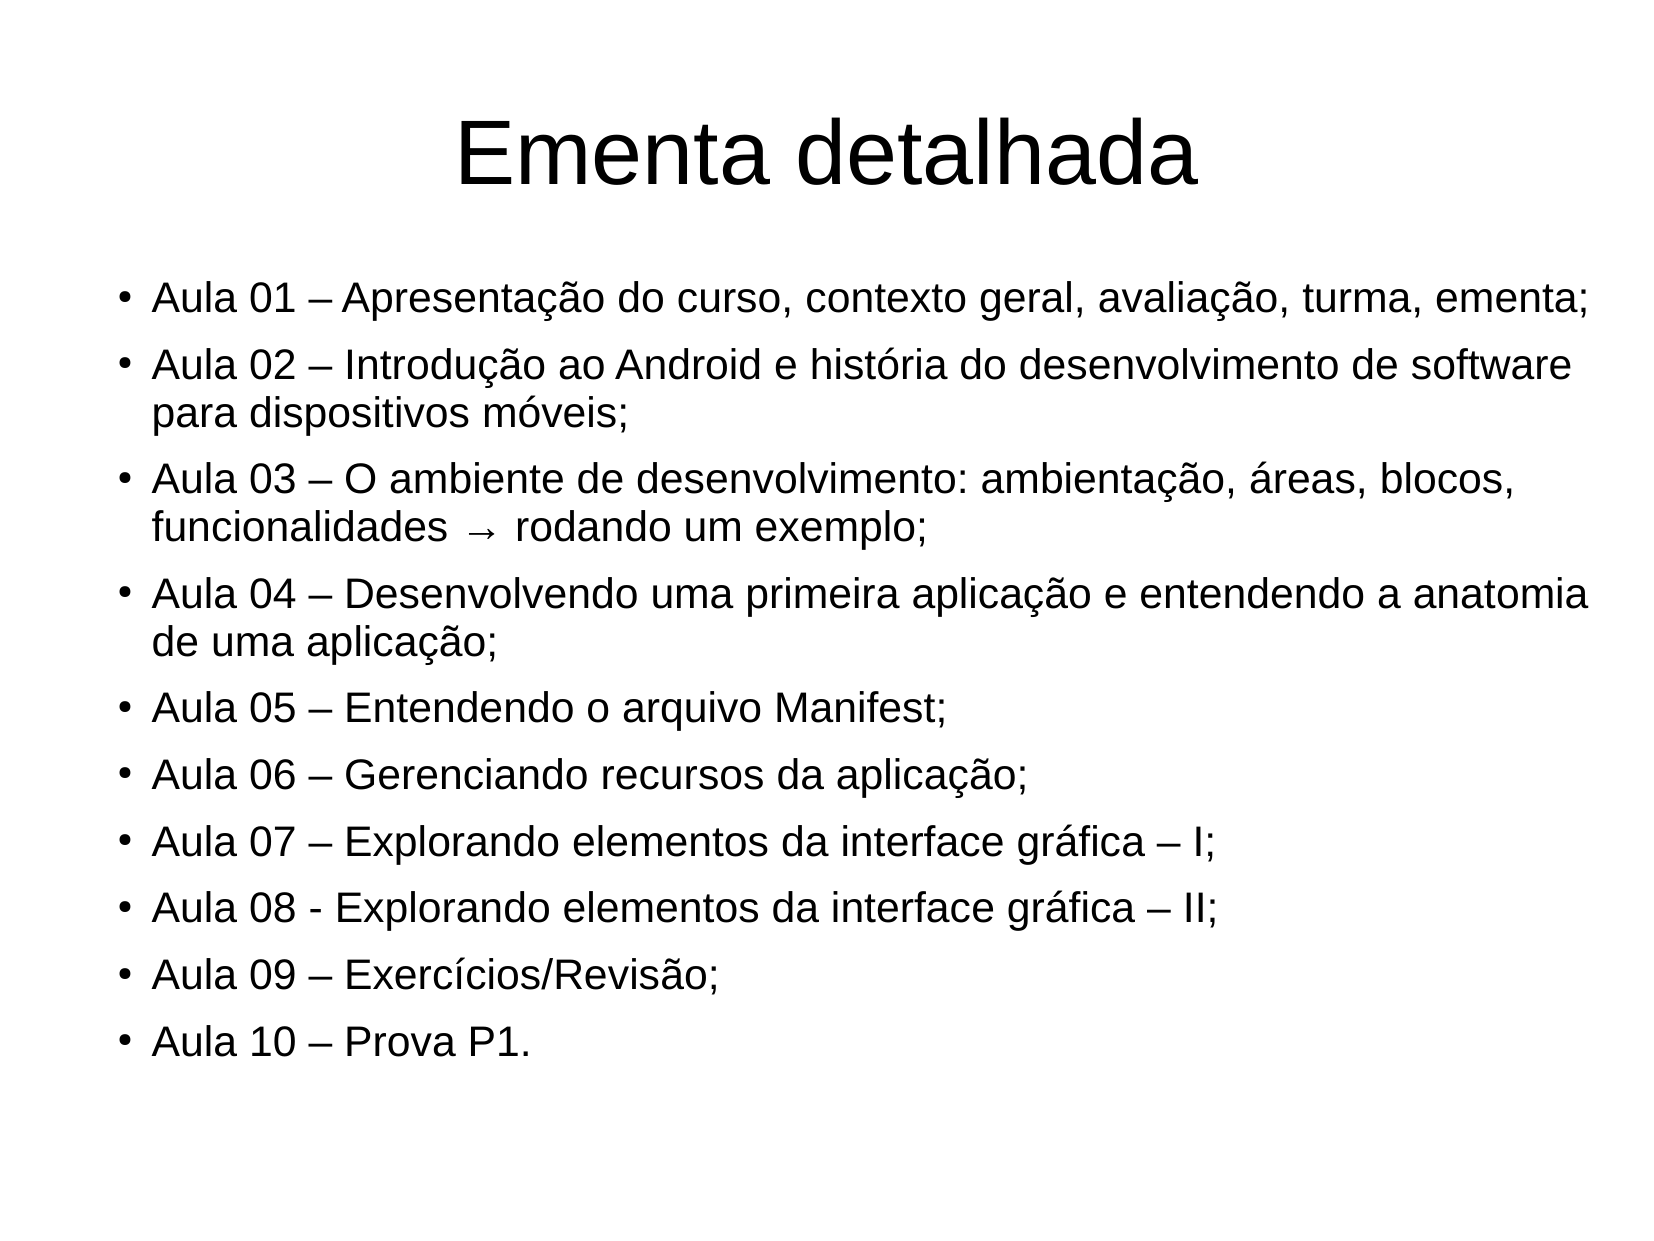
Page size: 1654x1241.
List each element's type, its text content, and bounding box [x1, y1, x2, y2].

title Ementa detalhada [82, 56, 1571, 250]
list Aula 01 – Apresentação do curso, contexto geral, avaliação, turma, ementa; Aula 02 – Introdução ao Android e história do desenvolvimento de software para dispositivos móveis; Aula 03 – O ambiente de desenvolvimento: ambientação, áreas, blocos, funcionalidades → rodando um exemplo; Aula 04 – Desenvolvendo uma primeira aplicação e entendendo a anatomia de uma aplicação; Aula 05 – Entendendo o arquivo Manifest; Aula 06 – Gerenciando recursos da aplicação; Aula 07 – Explorando elementos da interface gráfica – I; Aula 08 - Explorando elementos da interface gráfica – II; Aula 09 – Exercícios/Revisão; Aula 10 – Prova P1. [106, 274, 1595, 1093]
